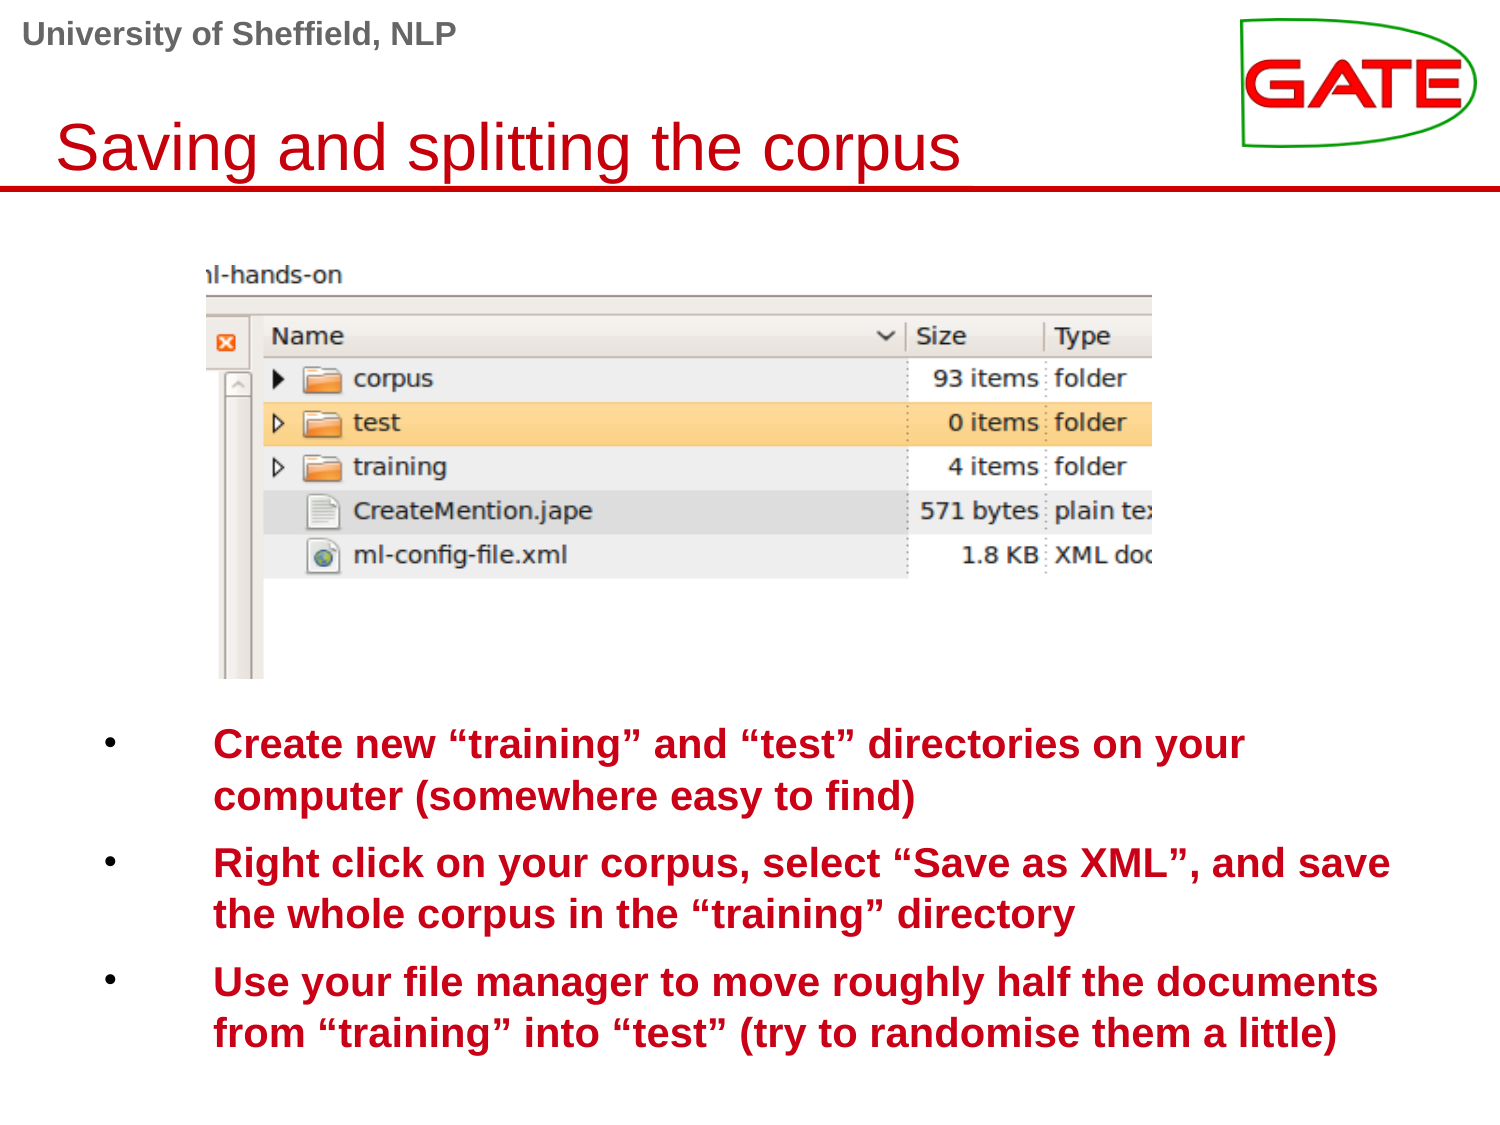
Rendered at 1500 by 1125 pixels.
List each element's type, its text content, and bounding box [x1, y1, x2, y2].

list Create new “training” and “test” directories on your computer (somewhere easy to find) Right click on your corpus, select “Save as XML”, and save the whole corpus in the “training” directory Use your file manager to move roughly half the documents from “training” into “test” (try to randomise them a little) [88, 708, 1447, 1122]
picture [206, 265, 1152, 679]
picture [1240, 18, 1477, 148]
title Saving and splitting the corpus [41, 30, 1391, 262]
